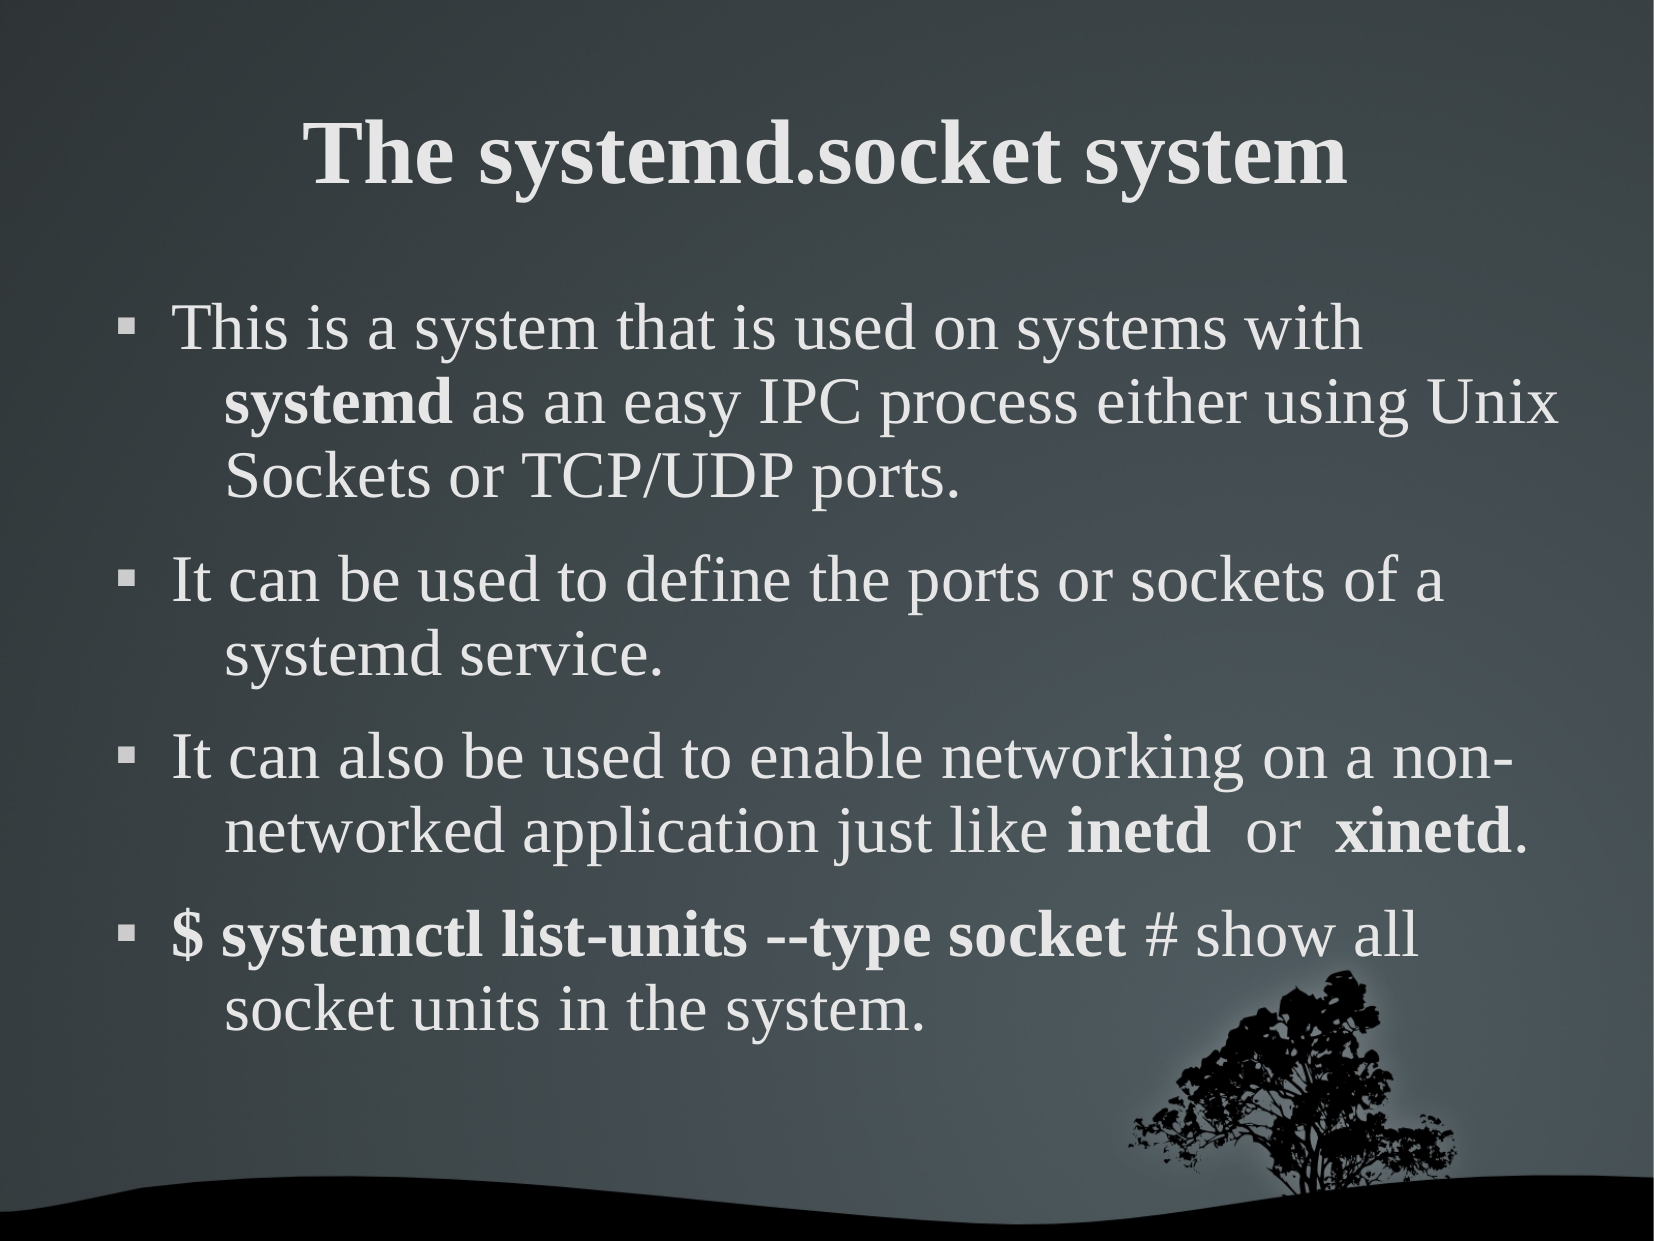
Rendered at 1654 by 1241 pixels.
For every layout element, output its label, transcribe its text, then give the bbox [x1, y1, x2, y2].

title The systemd.socket system [82, 49, 1571, 257]
picture [0, 0, 1654, 1241]
list This is a system that is used on systems with systemd as an easy IPC process either using Unix Sockets or TCP/UDP ports. It can be used to define the ports or sockets of a systemd service. It can also be used to enable networking on a non-networked application just like inetd or xinetd. $ systemctl list-units --type socket # show all socket units in the system. [82, 290, 1571, 1109]
